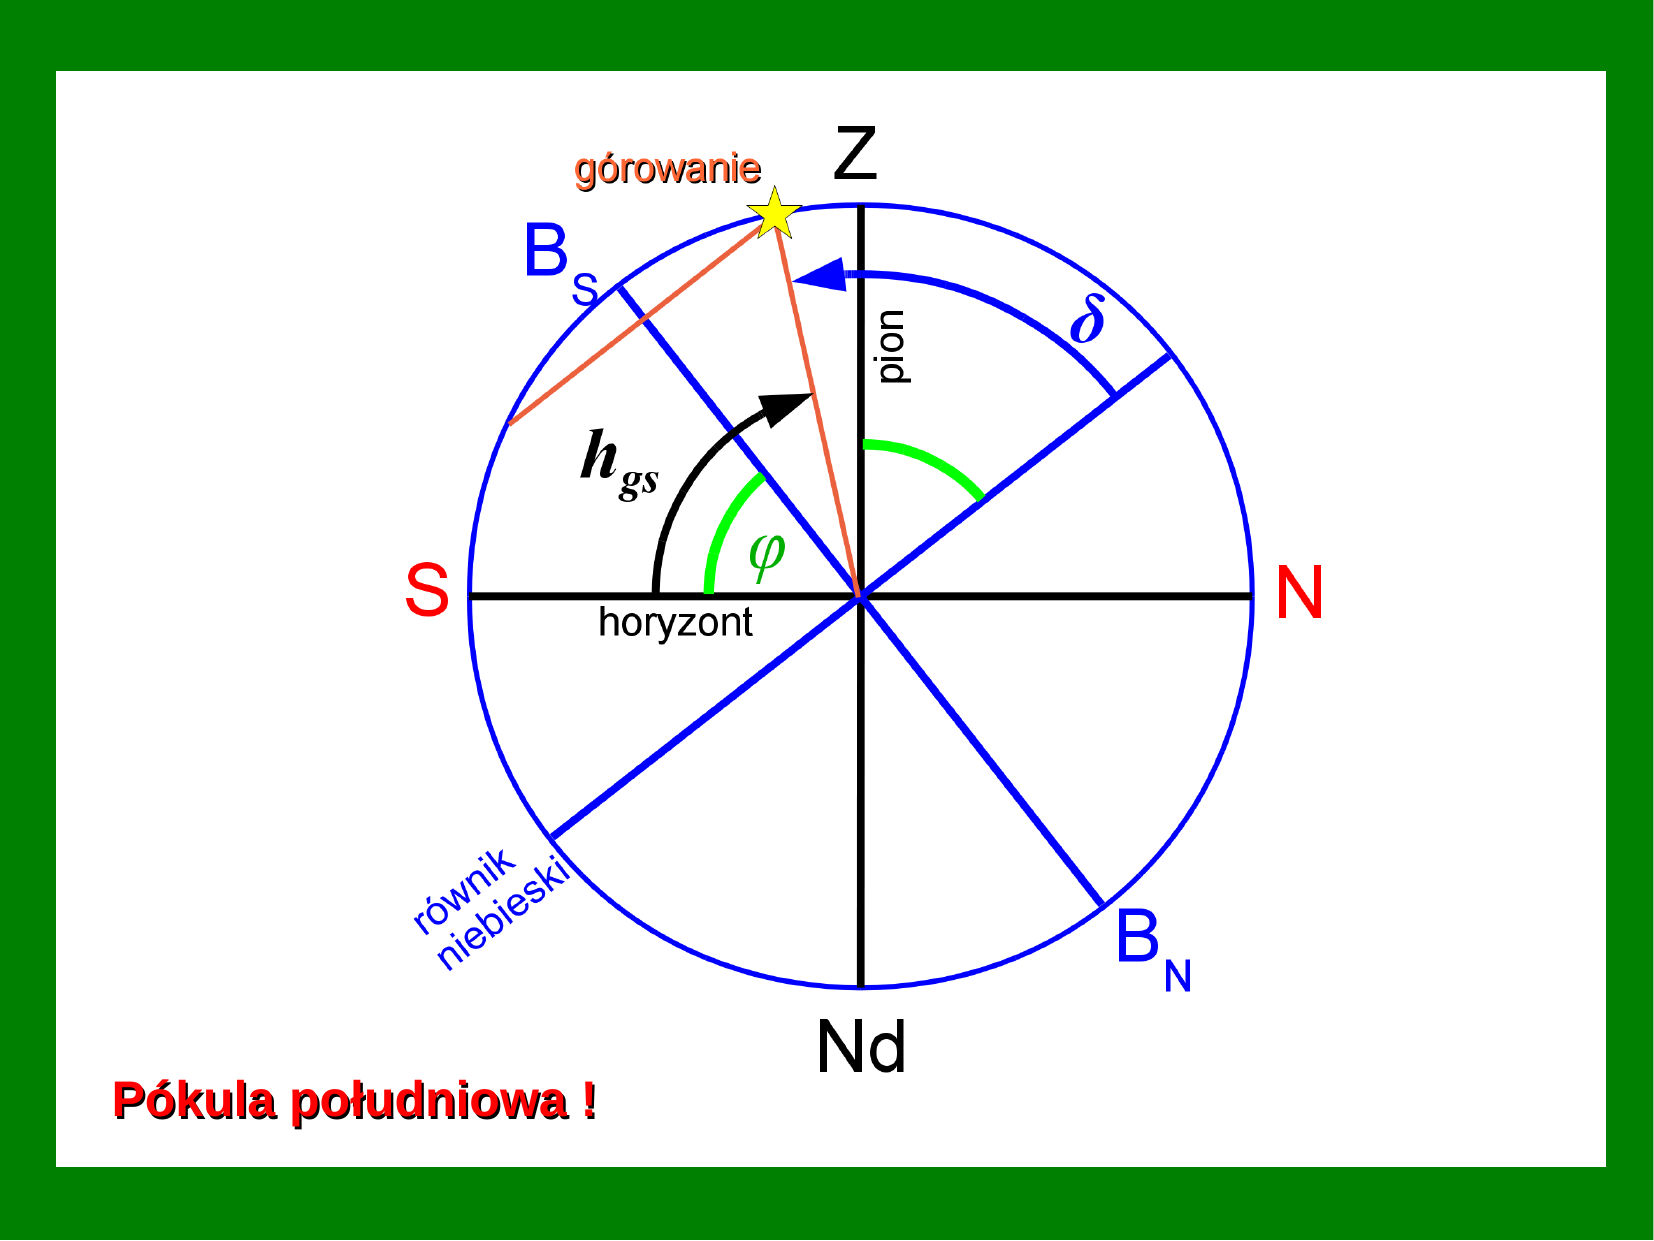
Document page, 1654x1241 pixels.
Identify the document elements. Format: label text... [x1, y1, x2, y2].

text_box Pókula południowa ! [96, 1064, 614, 1135]
picture [56, 71, 1606, 1167]
